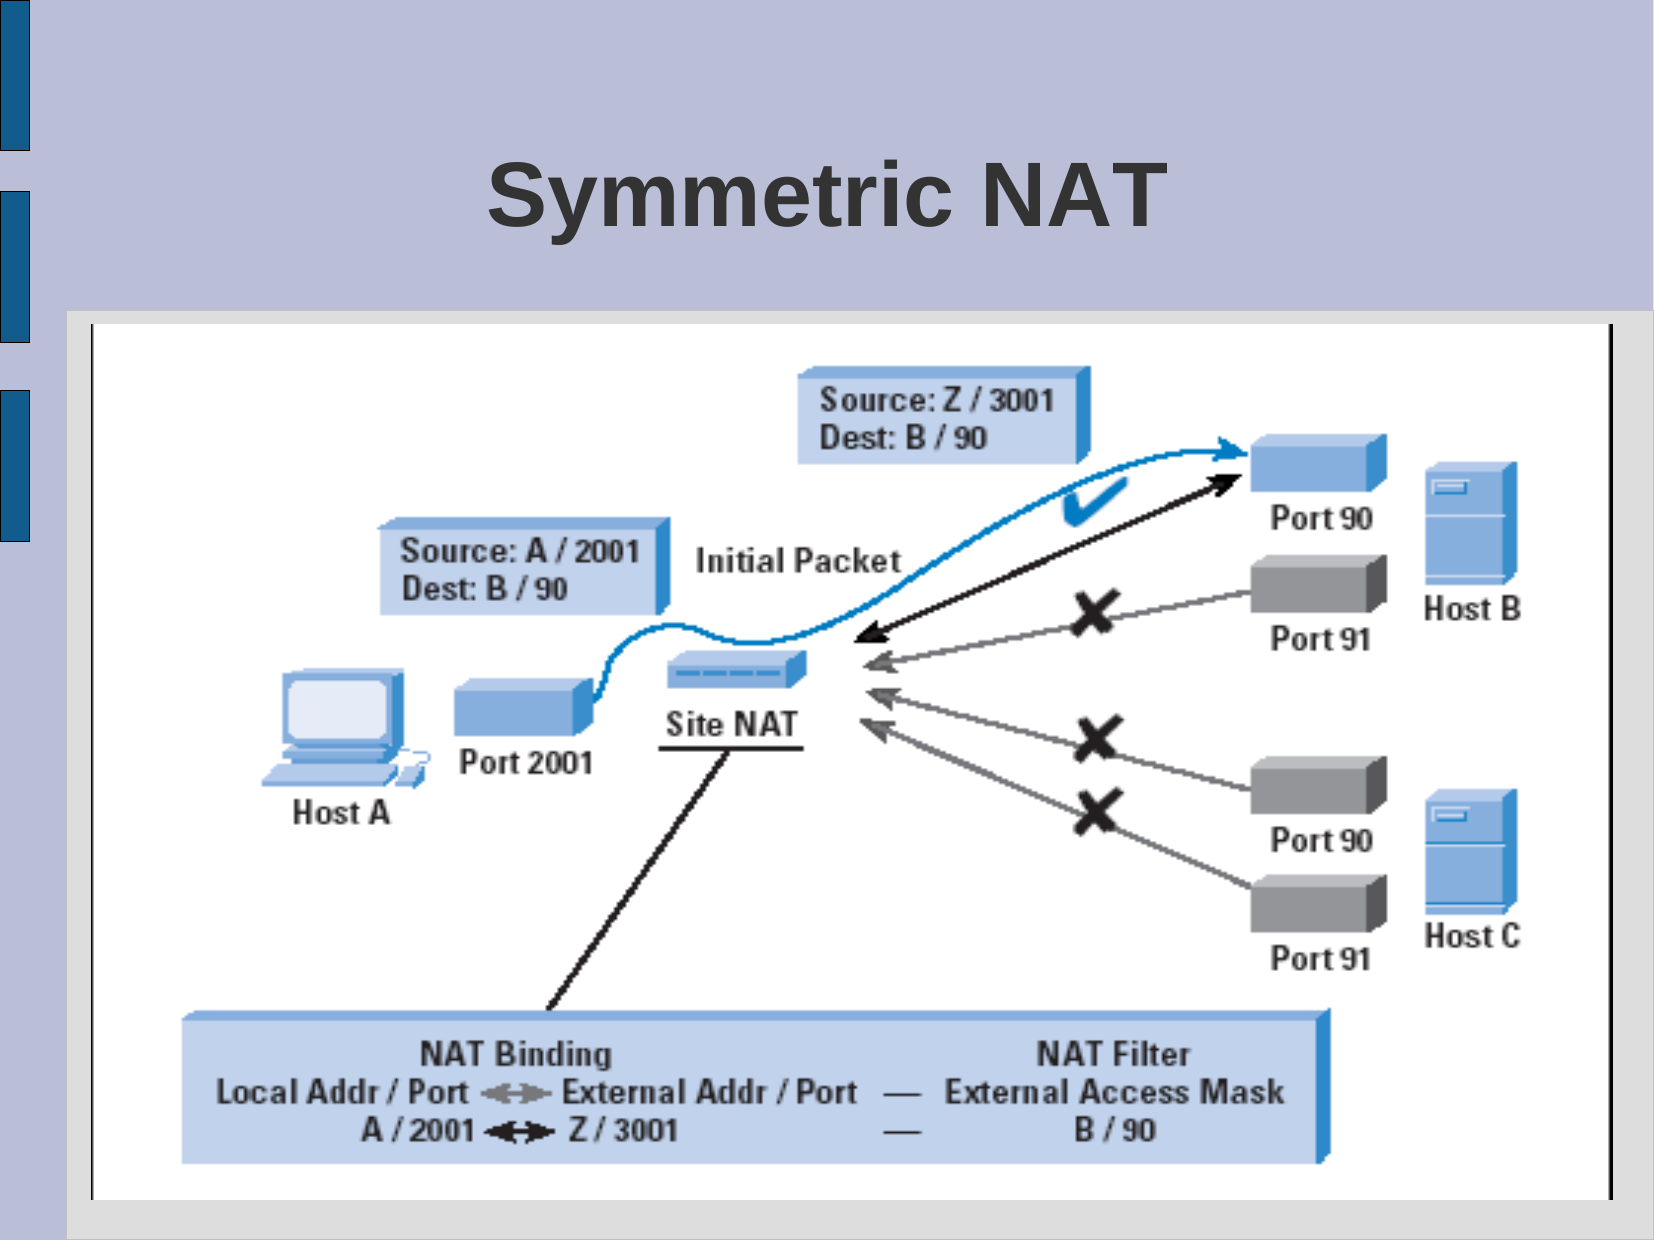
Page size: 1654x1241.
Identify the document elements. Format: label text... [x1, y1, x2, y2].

title Symmetric NAT [121, 91, 1534, 299]
picture [91, 324, 1613, 1200]
